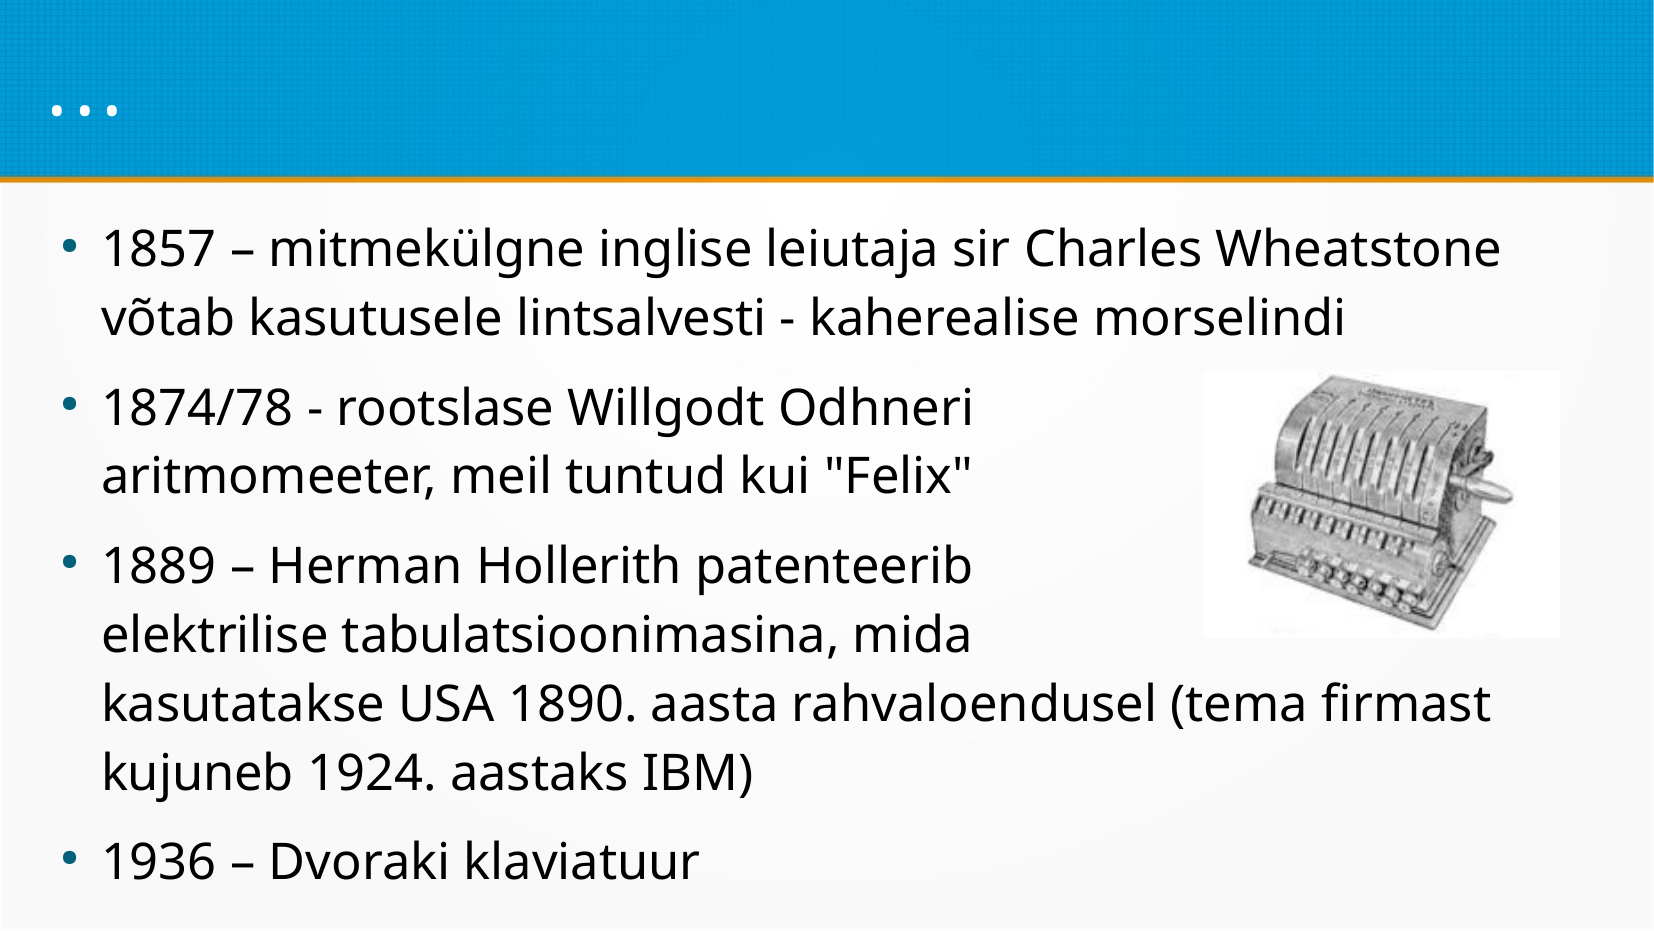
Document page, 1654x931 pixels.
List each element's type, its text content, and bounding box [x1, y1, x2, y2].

picture [0, 175, 1654, 931]
title ... [43, 0, 1619, 149]
list 1857 – mitmekülgne inglise leiutaja sir Charles Wheatstone võtab kasutusele lintsalvesti - kaherealise morselindi 1874/78 - rootslase Willgodt Odhneri aritmomeeter, meil tuntud kui "Felix" 1889 – Herman Hollerith patenteerib elektrilise tabulatsioonimasina, mida kasutatakse USA 1890. aasta rahvaloendusel (tema firmast kujuneb 1924. aastaks IBM) 1936 – Dvoraki klaviatuur [47, 212, 1607, 902]
